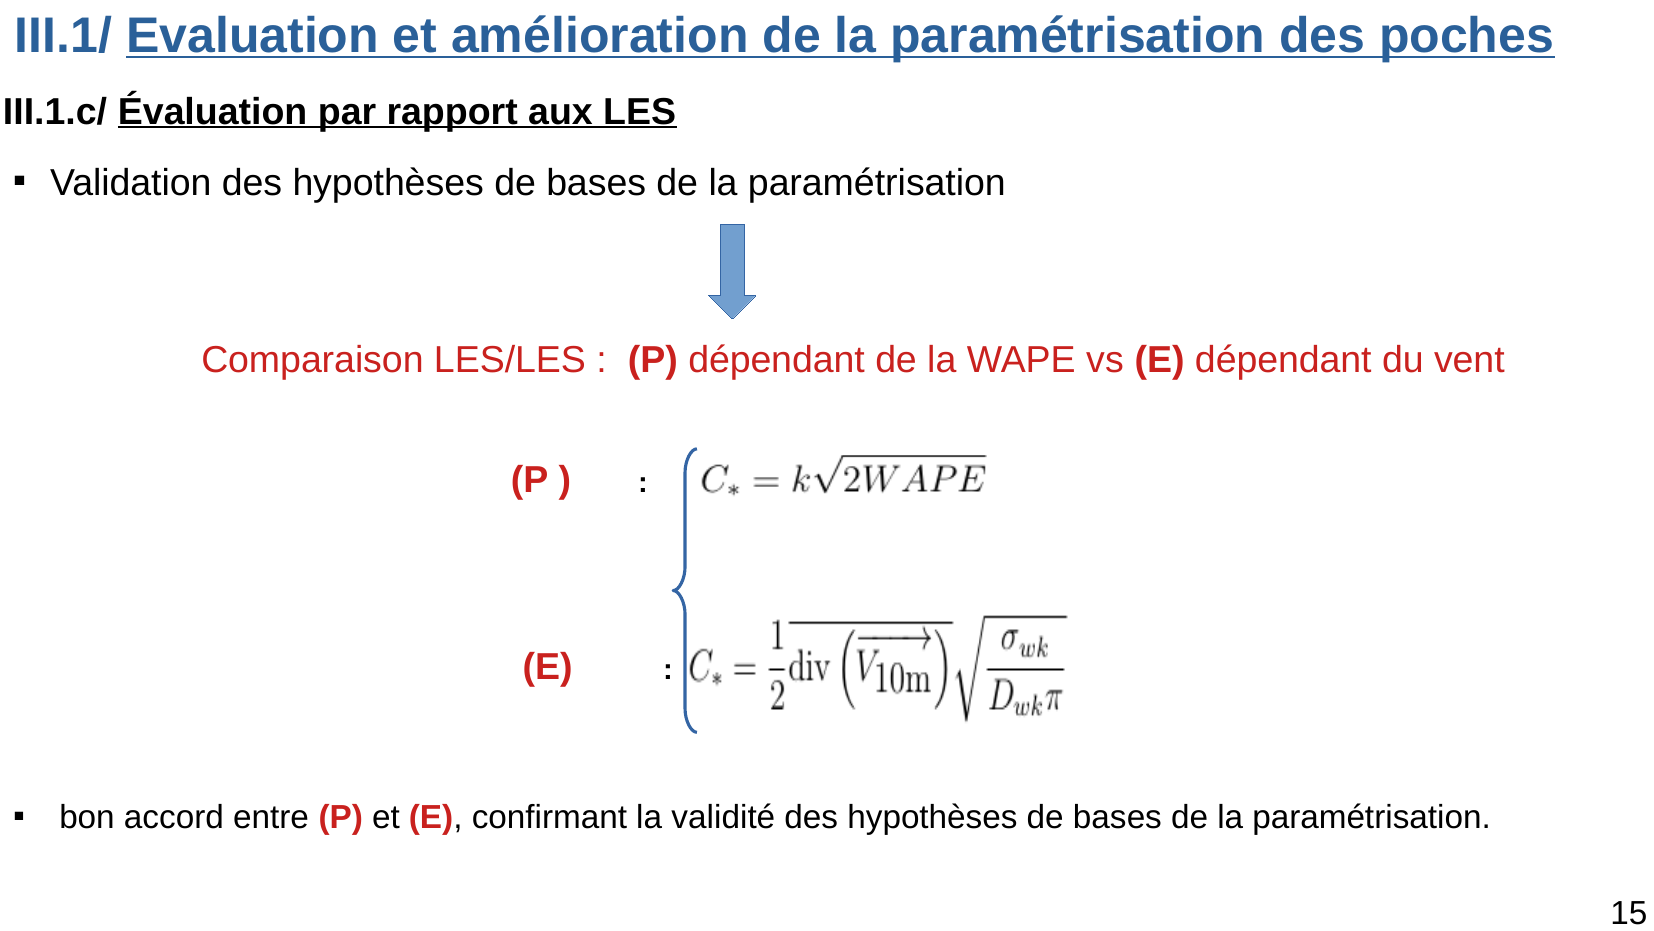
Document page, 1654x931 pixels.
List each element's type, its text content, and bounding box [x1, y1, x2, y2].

text_box [708, 224, 756, 319]
text_box III.1.c/ Évaluation par rapport aux LES [0, 83, 1642, 153]
text_box 15 [1595, 887, 1654, 931]
text_box Comparaison LES/LES : (P) dépendant de la WAPE vs (E) dépendant du vent [0, 330, 1654, 402]
text_box (E) : [507, 637, 685, 723]
text_box (P ) : [687, 451, 697, 532]
picture [673, 595, 683, 637]
picture [673, 595, 1092, 743]
text_box Validation des hypothèses de bases de la paramétrisation [0, 153, 1642, 211]
text_box III.1/ Evaluation et amélioration de la paramétrisation des poches [0, 0, 1654, 83]
text_box (E) : [687, 637, 709, 723]
text_box (P ) : [496, 451, 689, 532]
text_box bon accord entre (P) et (E), confirmant la validité des hypothèses de bases de la paramétrisation. [0, 791, 1560, 931]
picture [685, 443, 1012, 520]
